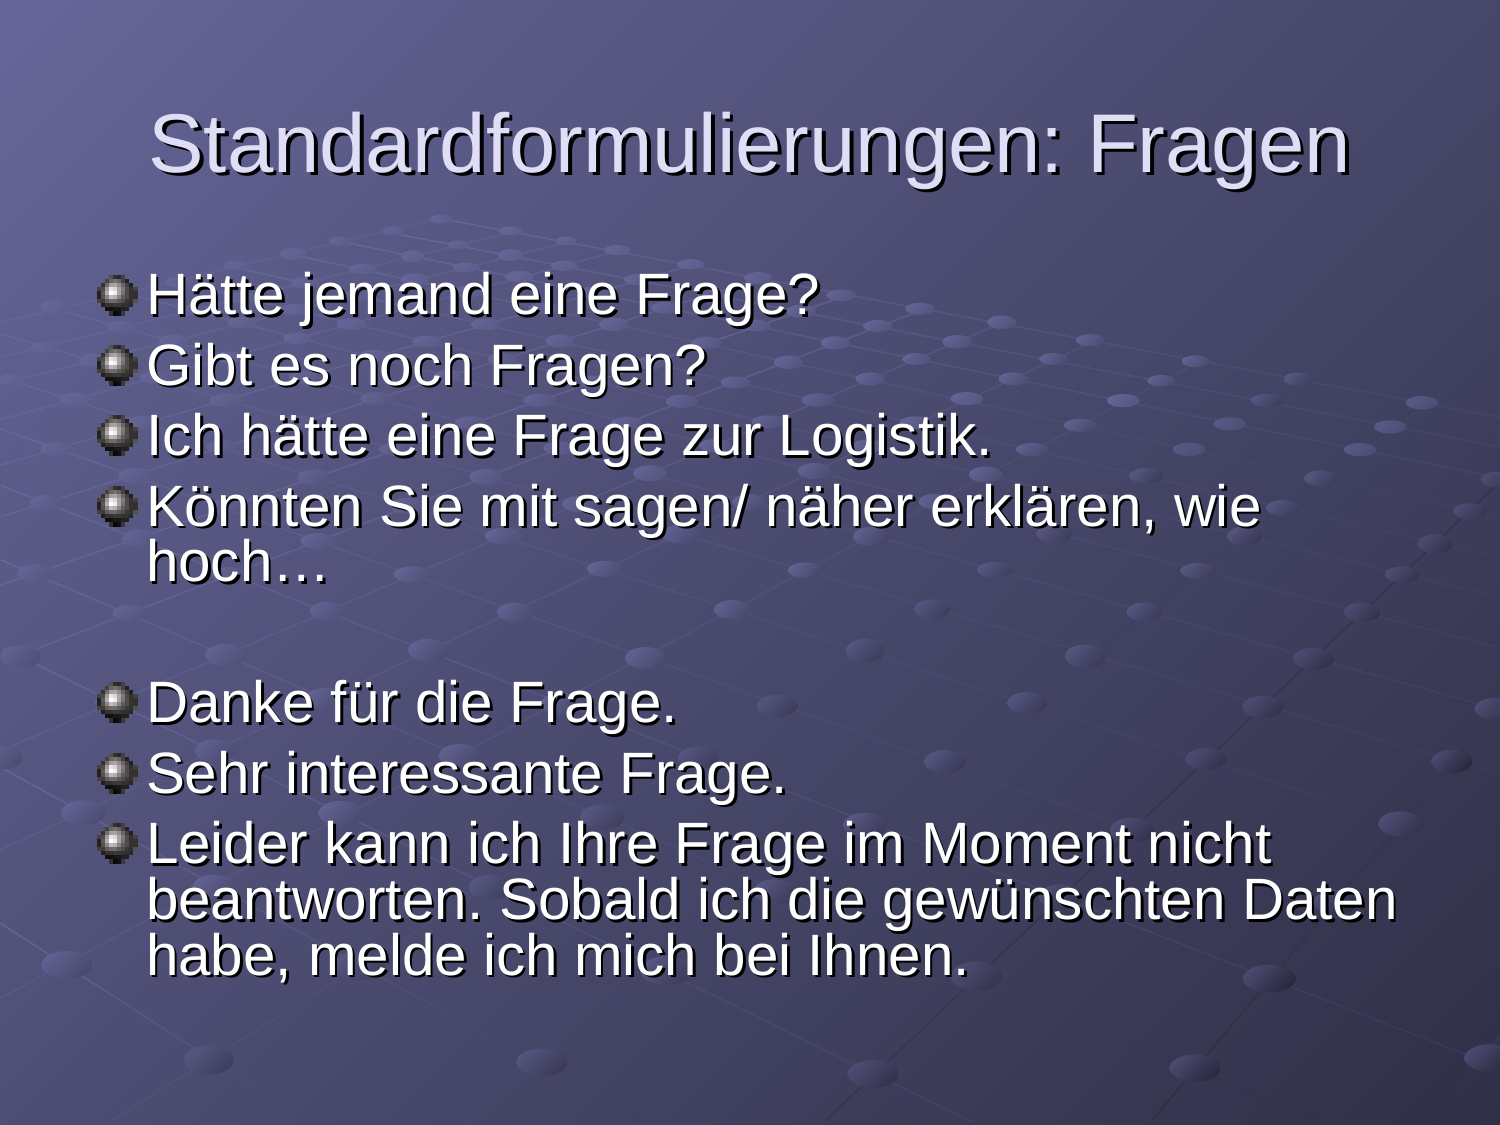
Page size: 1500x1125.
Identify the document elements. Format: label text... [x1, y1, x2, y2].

title Standardformulierungen: Fragen [75, 45, 1426, 233]
list Hätte jemand eine Frage? Gibt es noch Fragen? Ich hätte eine Frage zur Logistik. Könnten Sie mit sagen/ näher erklären, wie hoch… Danke für die Frage. Sehr interessante Frage. Leider kann ich Ihre Frage im Moment nicht beantworten. Sobald ich die gewünschten Daten habe, melde ich mich bei Ihnen. [75, 262, 1426, 1066]
